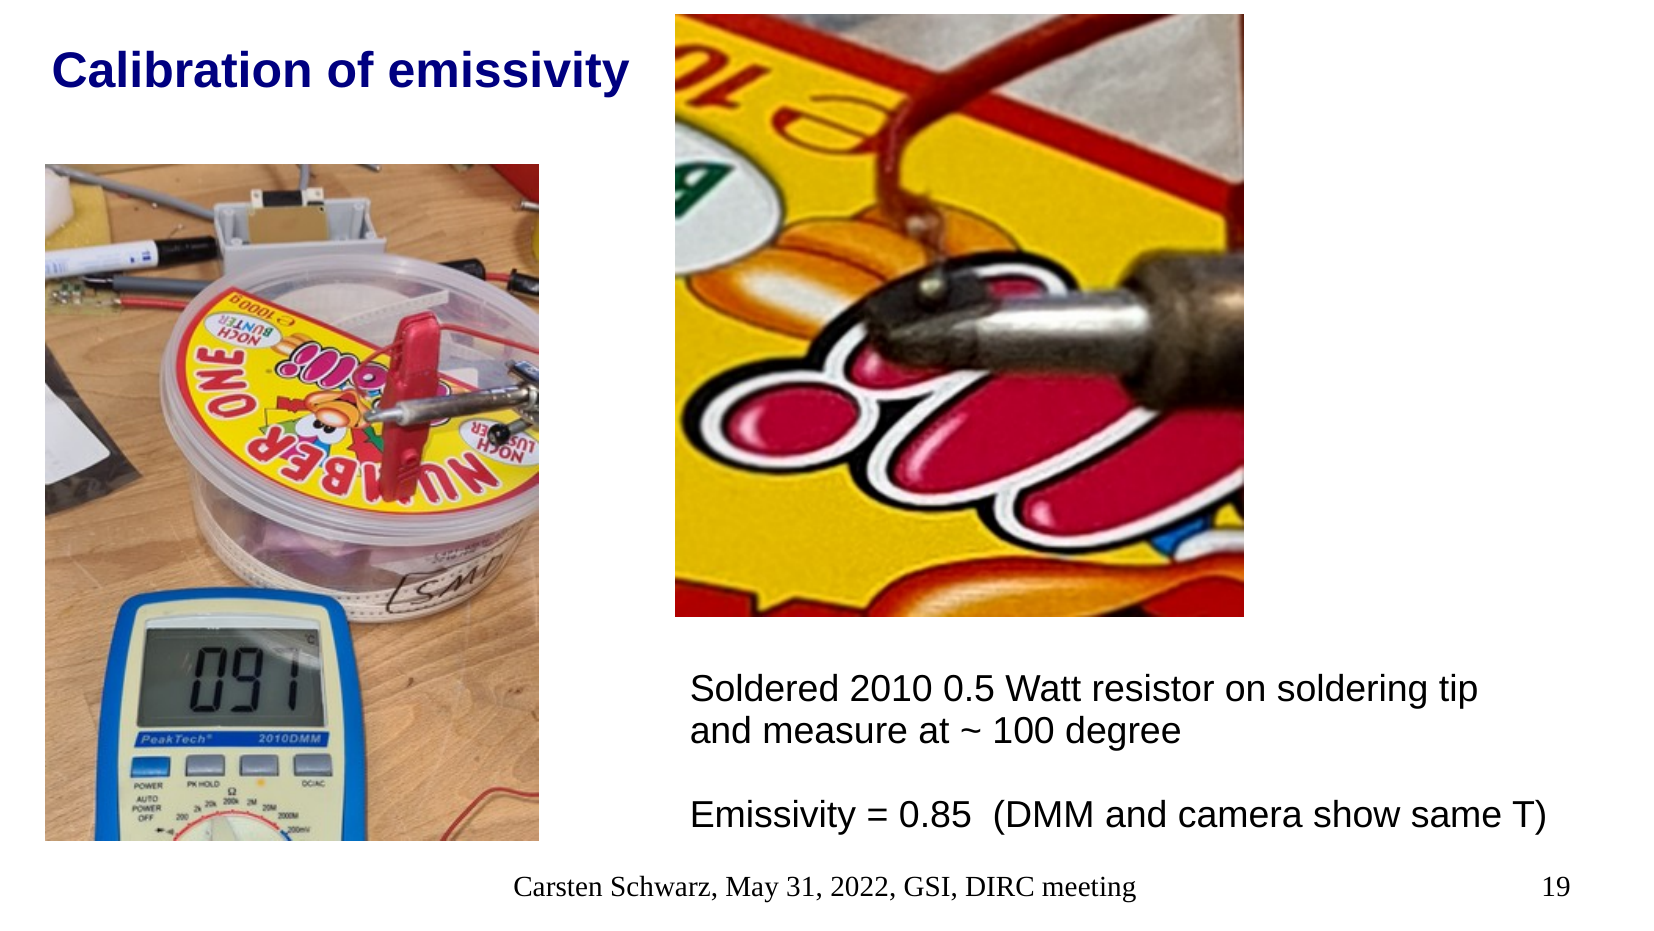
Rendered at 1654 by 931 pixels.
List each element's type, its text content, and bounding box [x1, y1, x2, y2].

picture [675, 14, 1244, 617]
text_box Soldered 2010 0.5 Watt resistor on soldering tip and measure at ~ 100 degree Emissivity = 0.85 (DMM and camera show same T) [675, 660, 1563, 843]
picture [45, 164, 539, 841]
text_box Calibration of emissivity [36, 34, 646, 106]
